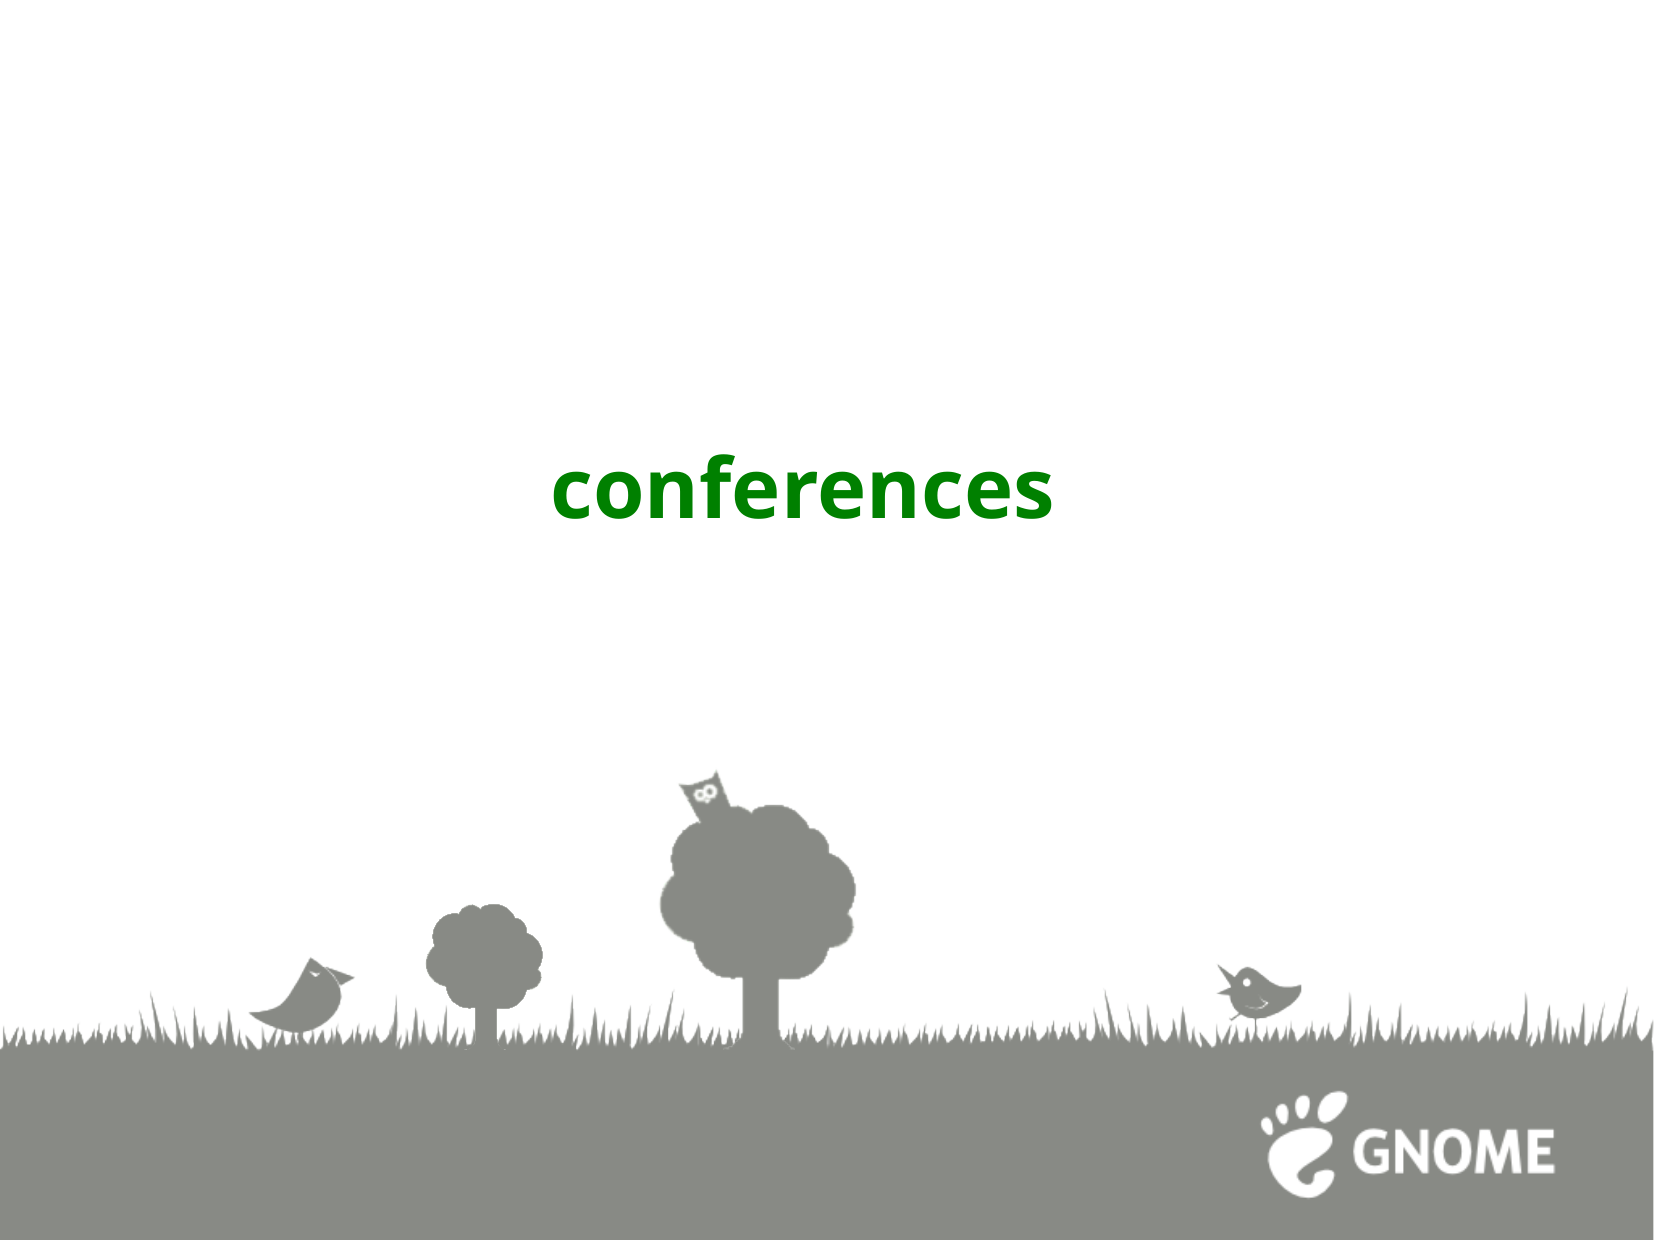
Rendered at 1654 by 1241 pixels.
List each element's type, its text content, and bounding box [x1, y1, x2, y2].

text_box conferences [221, 422, 1385, 549]
picture [0, 0, 1654, 1240]
